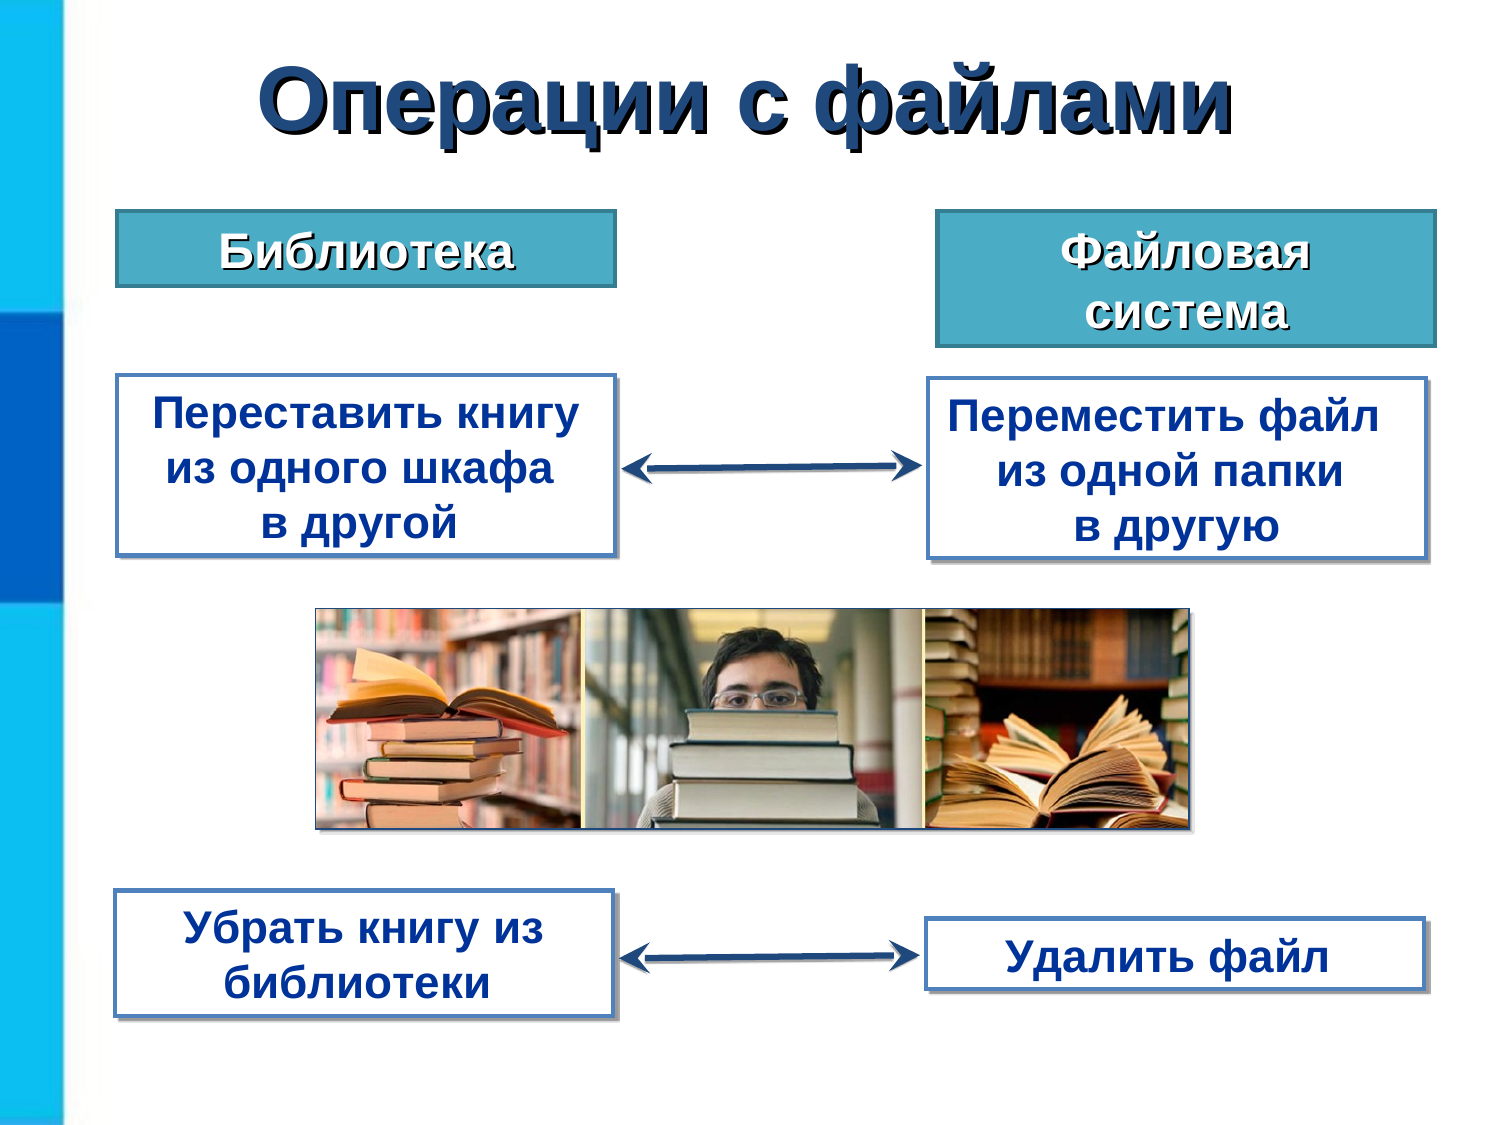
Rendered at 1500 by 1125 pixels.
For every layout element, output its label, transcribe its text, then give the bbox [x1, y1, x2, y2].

text_box Переставить книгу из одного шкафа в другой [117, 375, 616, 556]
text_box Библиотека [117, 210, 616, 287]
text_box Удалить файл [925, 918, 1424, 989]
text_box Переместить файл из одной папки в другую [928, 377, 1427, 559]
picture [0, 0, 1500, 1125]
title Операции с файлами [107, 0, 1383, 188]
text_box Файловая система [937, 210, 1436, 347]
text_box Убрать книгу из библиотеки [114, 890, 613, 1016]
